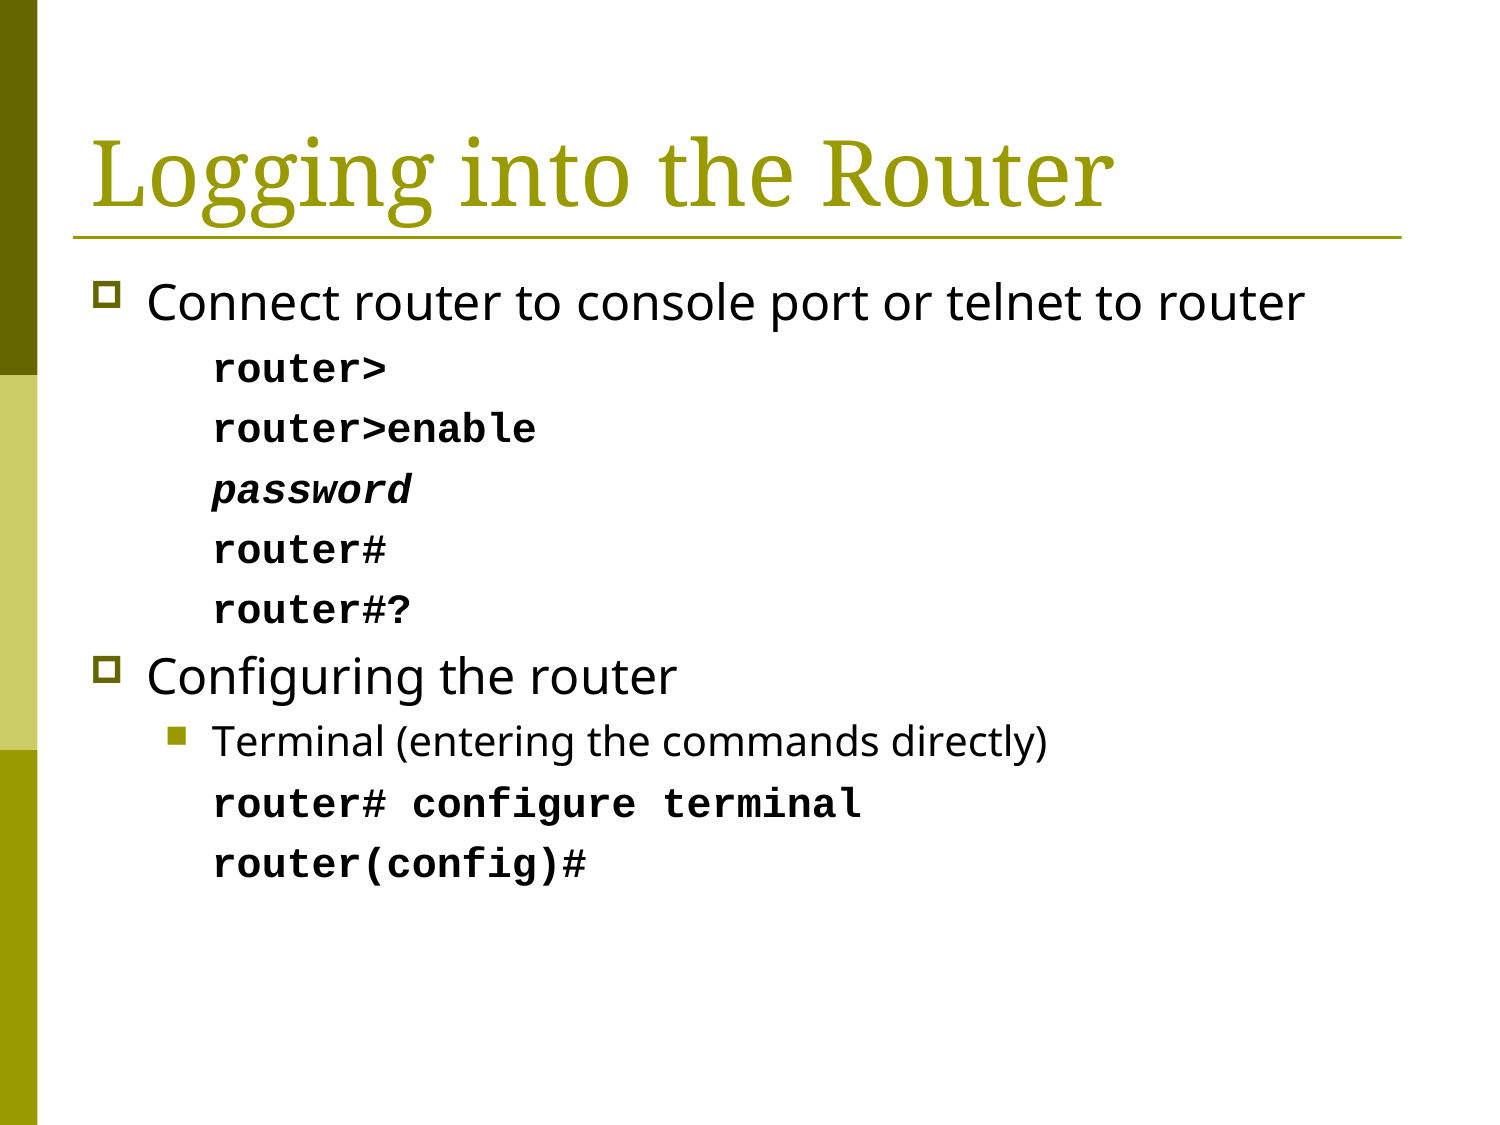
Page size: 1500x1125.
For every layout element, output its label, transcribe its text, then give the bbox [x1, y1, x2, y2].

list Connect router to console port or telnet to router router> router>enable password router# router#? Configuring the router Terminal (entering the commands directly) router# configure terminal router(config)# [75, 262, 1426, 1006]
title Logging into the Router [75, 45, 1426, 233]
